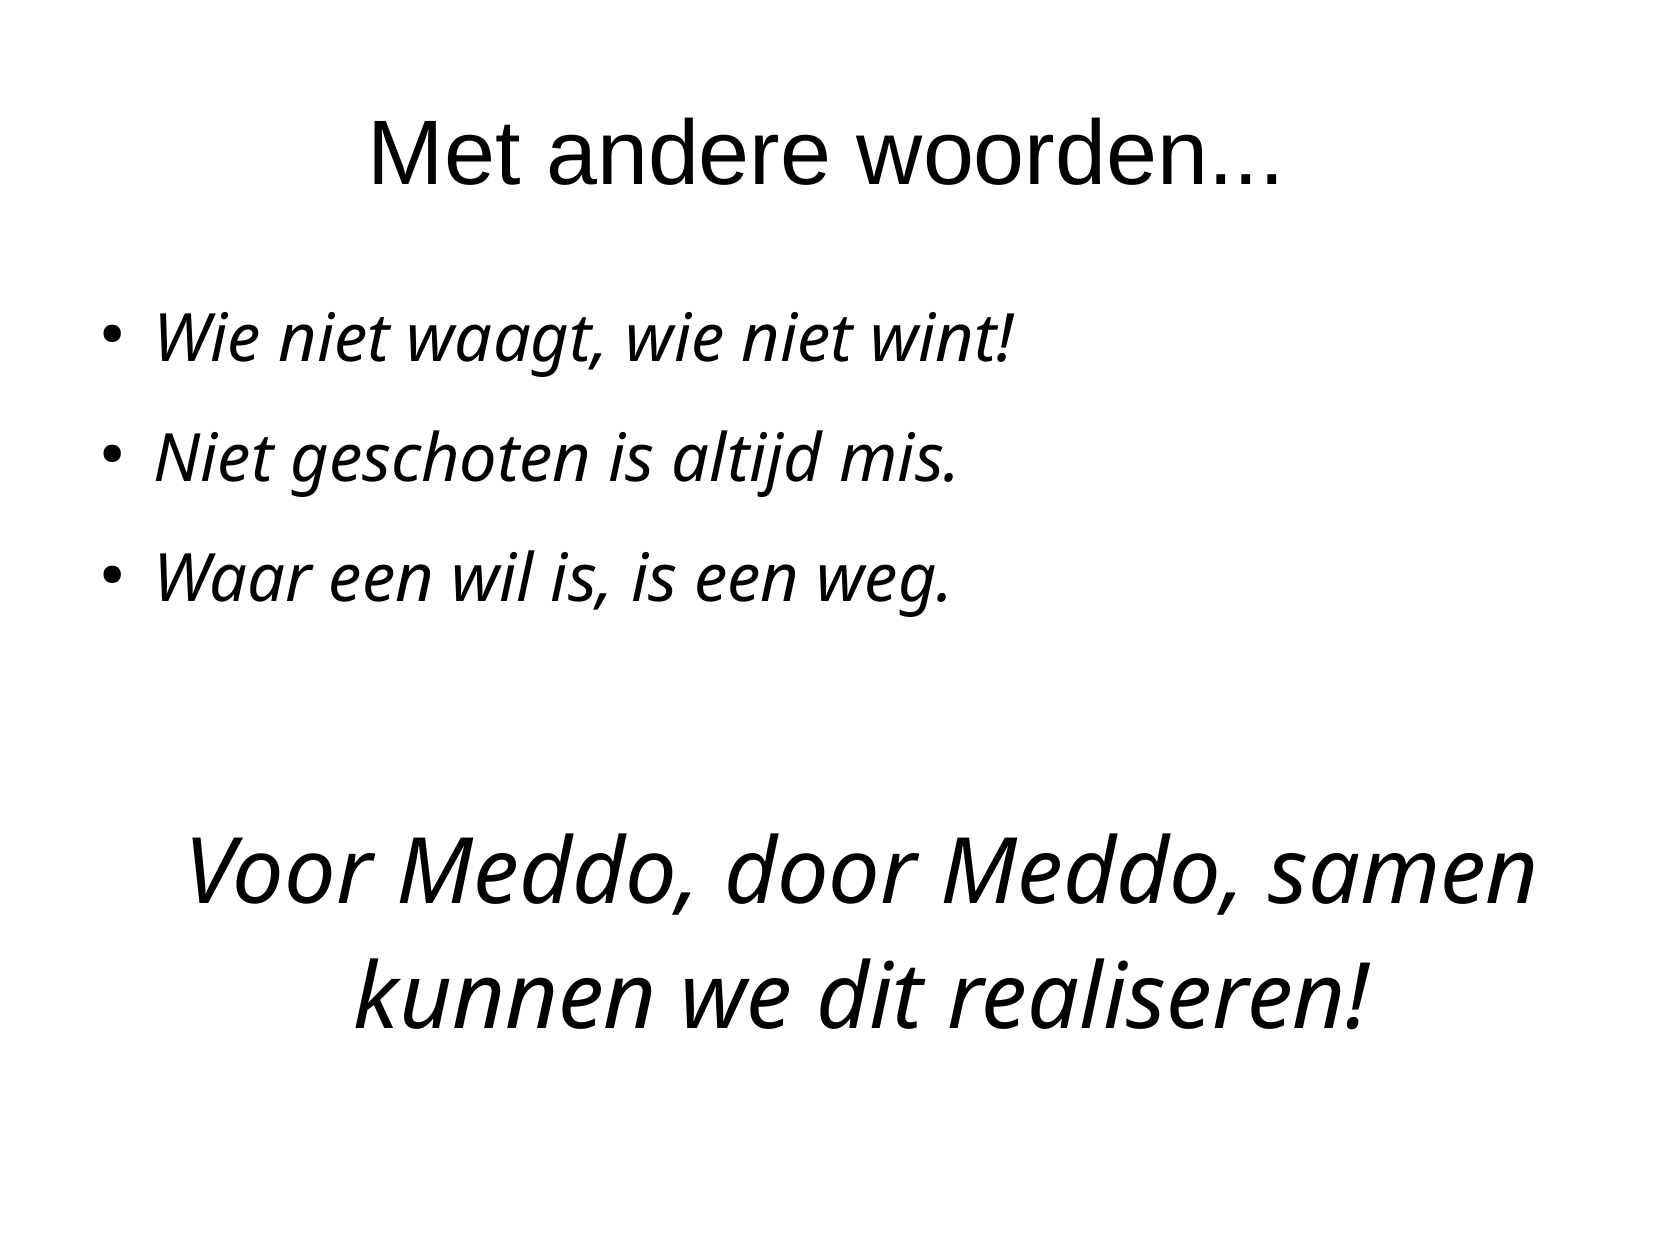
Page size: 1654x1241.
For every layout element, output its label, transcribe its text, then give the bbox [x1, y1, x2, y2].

title Met andere woorden... [82, 49, 1571, 257]
list Wie niet waagt, wie niet wint! Niet geschoten is altijd mis. Waar een wil is, is een weg. Voor Meddo, door Meddo, samen kunnen we dit realiseren! [82, 290, 1571, 1109]
